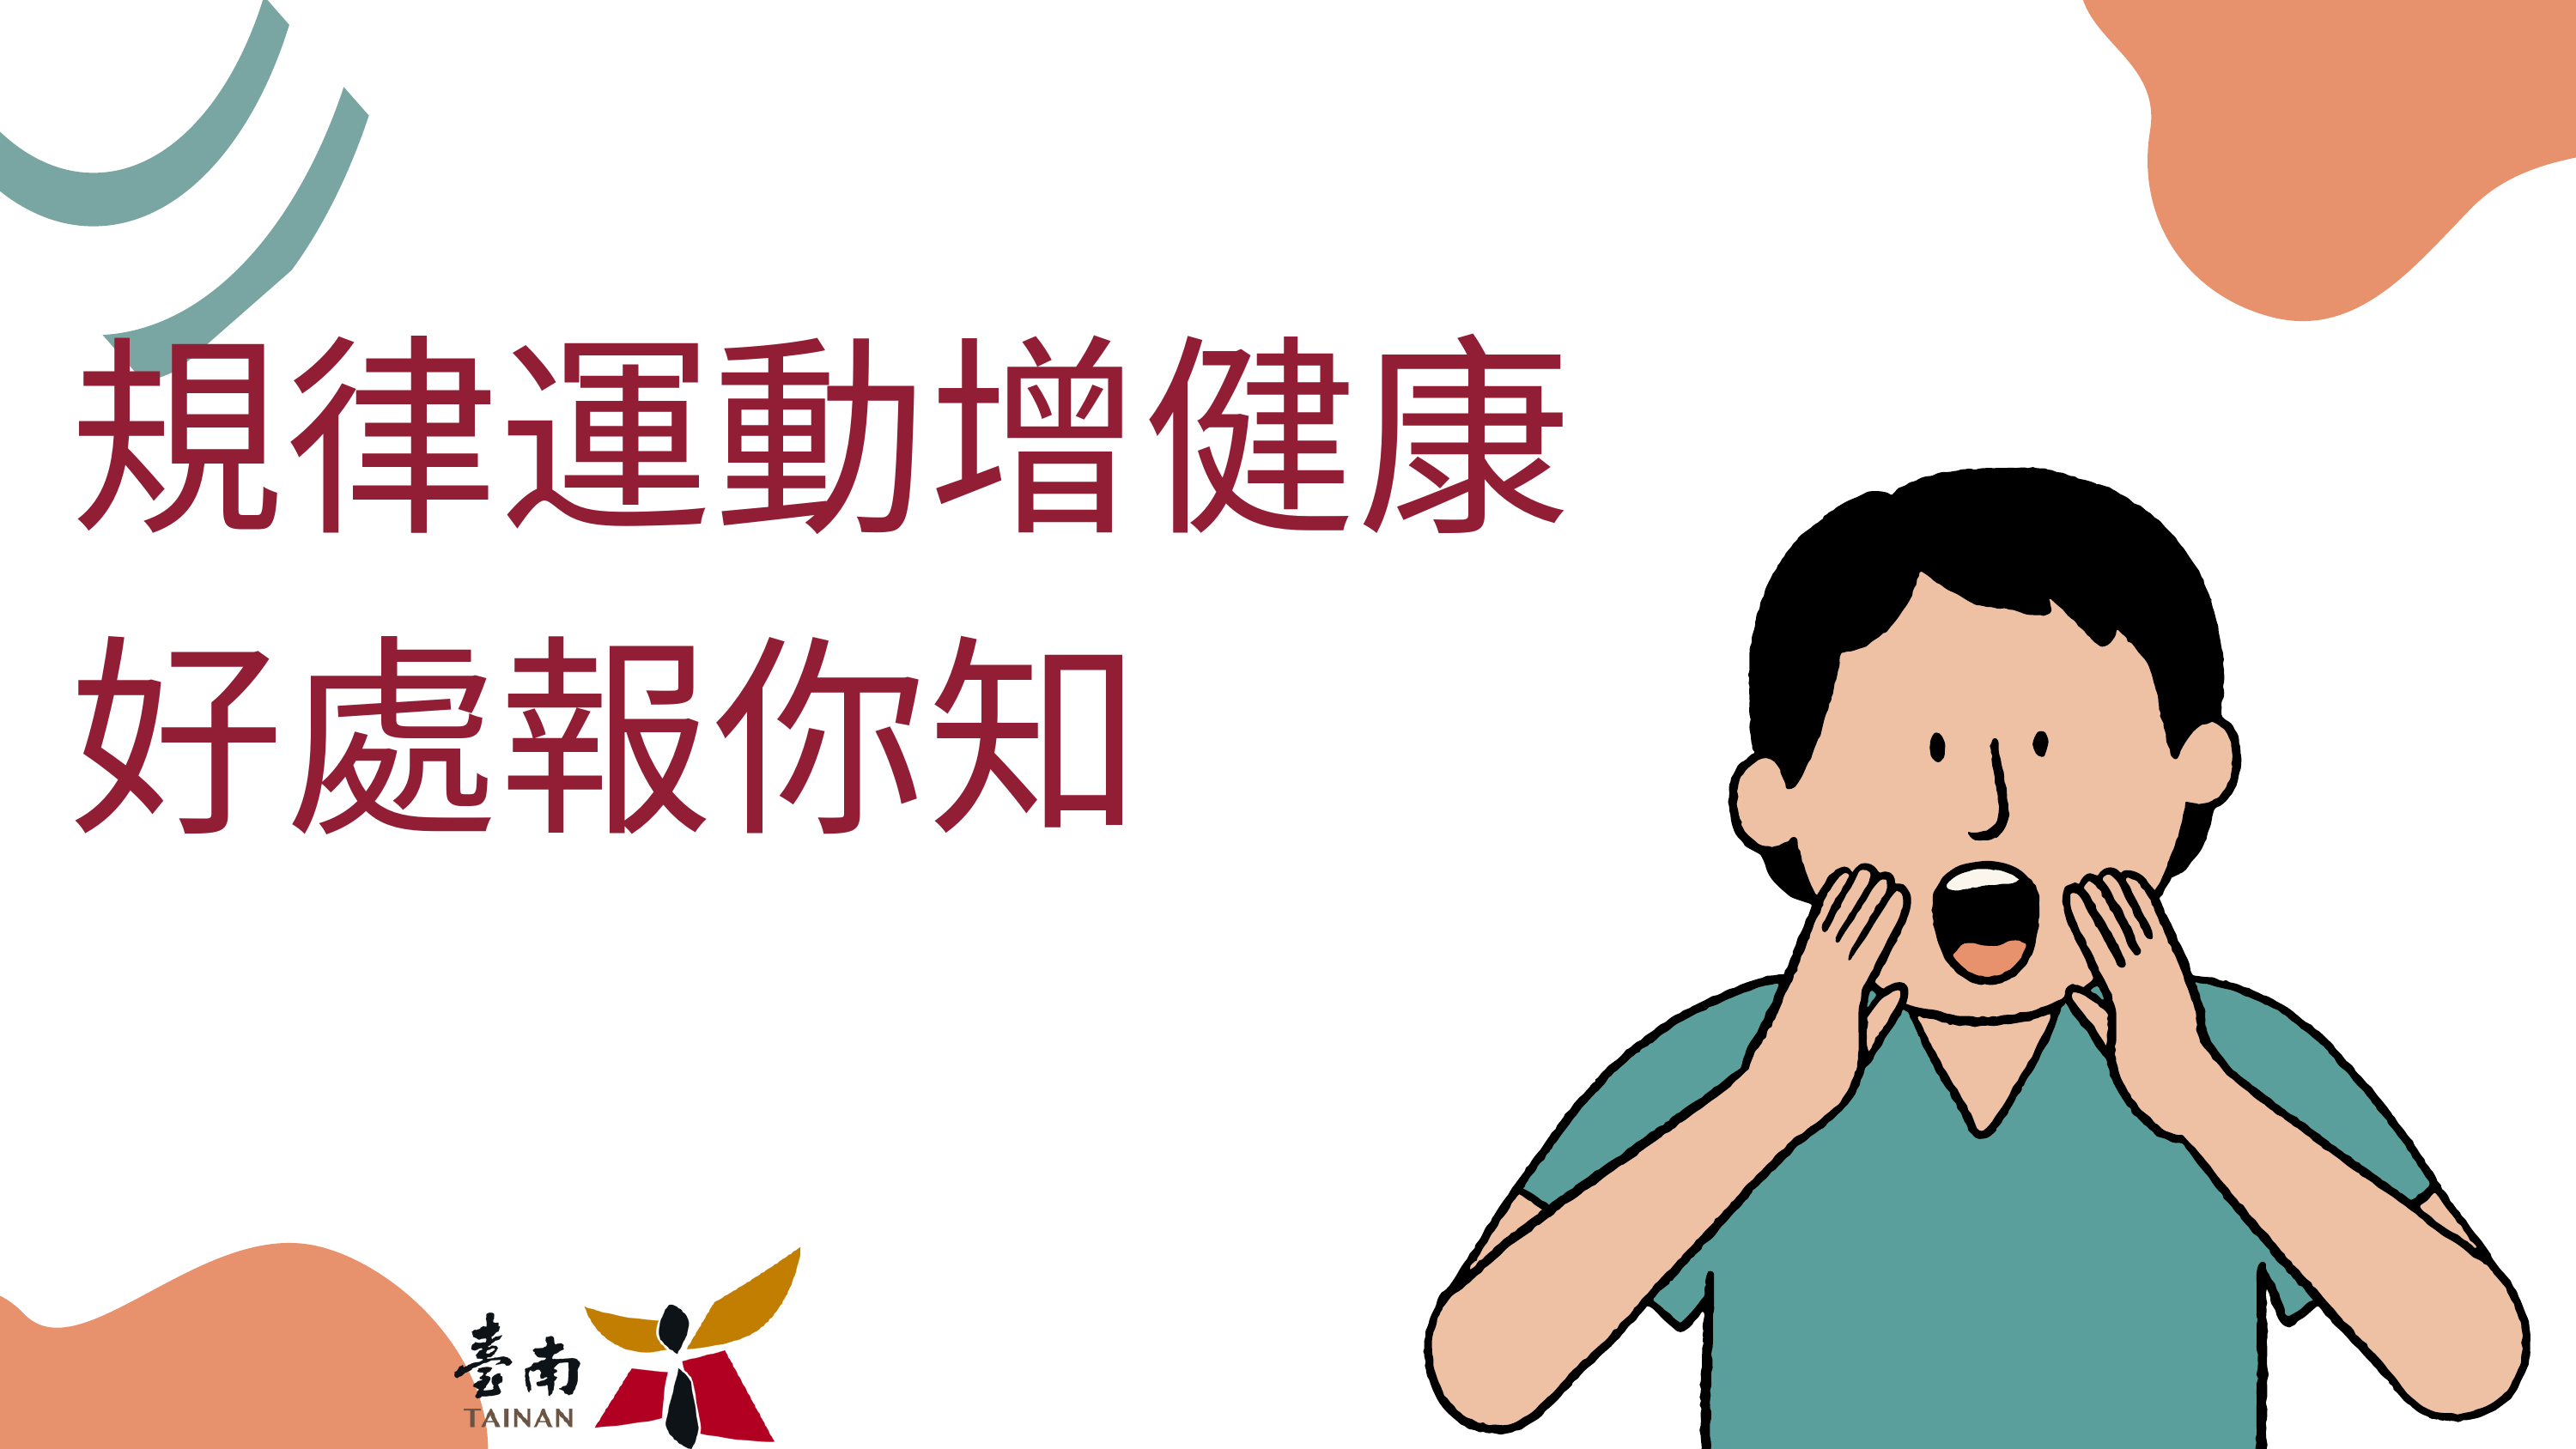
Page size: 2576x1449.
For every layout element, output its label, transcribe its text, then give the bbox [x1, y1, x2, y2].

text_box [0, 0, 412, 297]
text_box [0, 1221, 801, 1449]
text_box [2037, 0, 2576, 258]
text_box [1421, 842, 2532, 1449]
text_box 規律運動增健康 好處報你知 [69, 258, 2576, 842]
